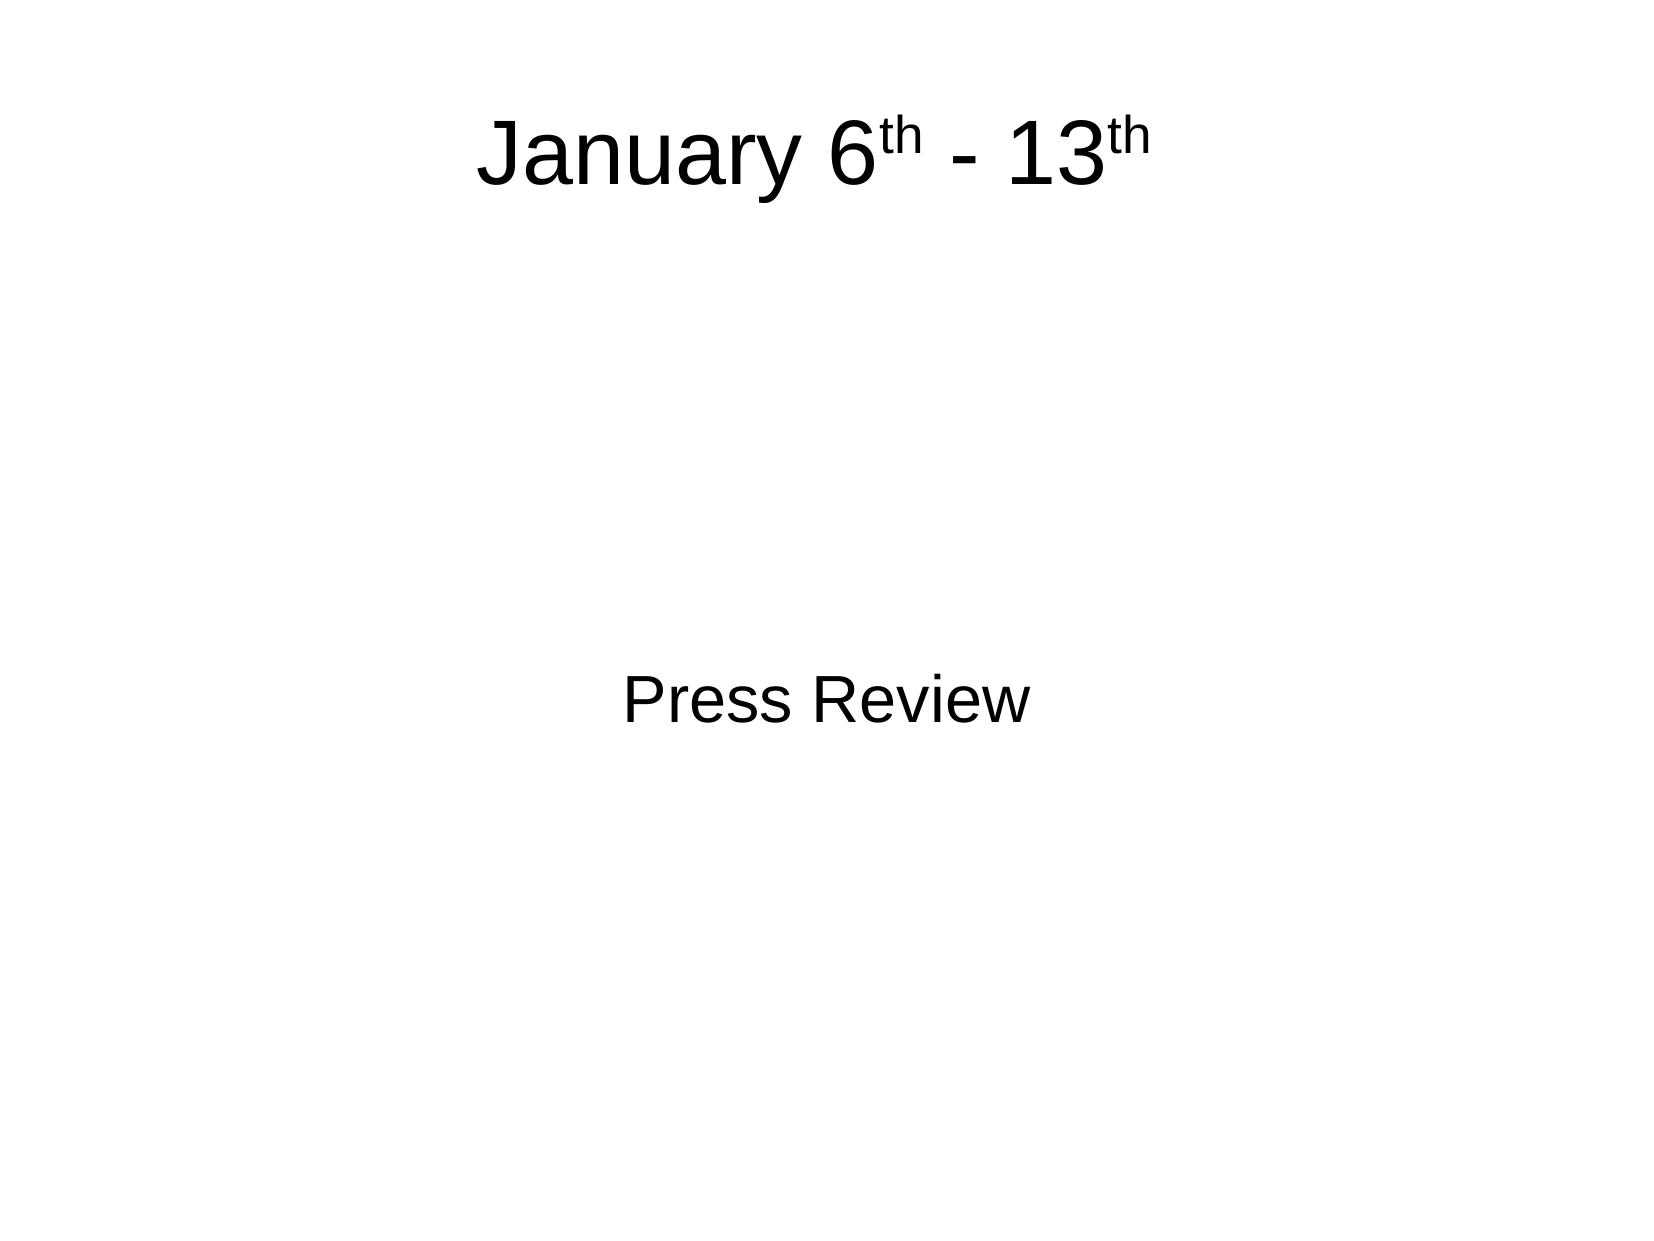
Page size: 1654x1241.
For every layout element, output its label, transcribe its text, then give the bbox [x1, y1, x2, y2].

subtitle Press Review [82, 290, 1571, 1109]
title January 6th - 13th [82, 49, 1571, 257]
